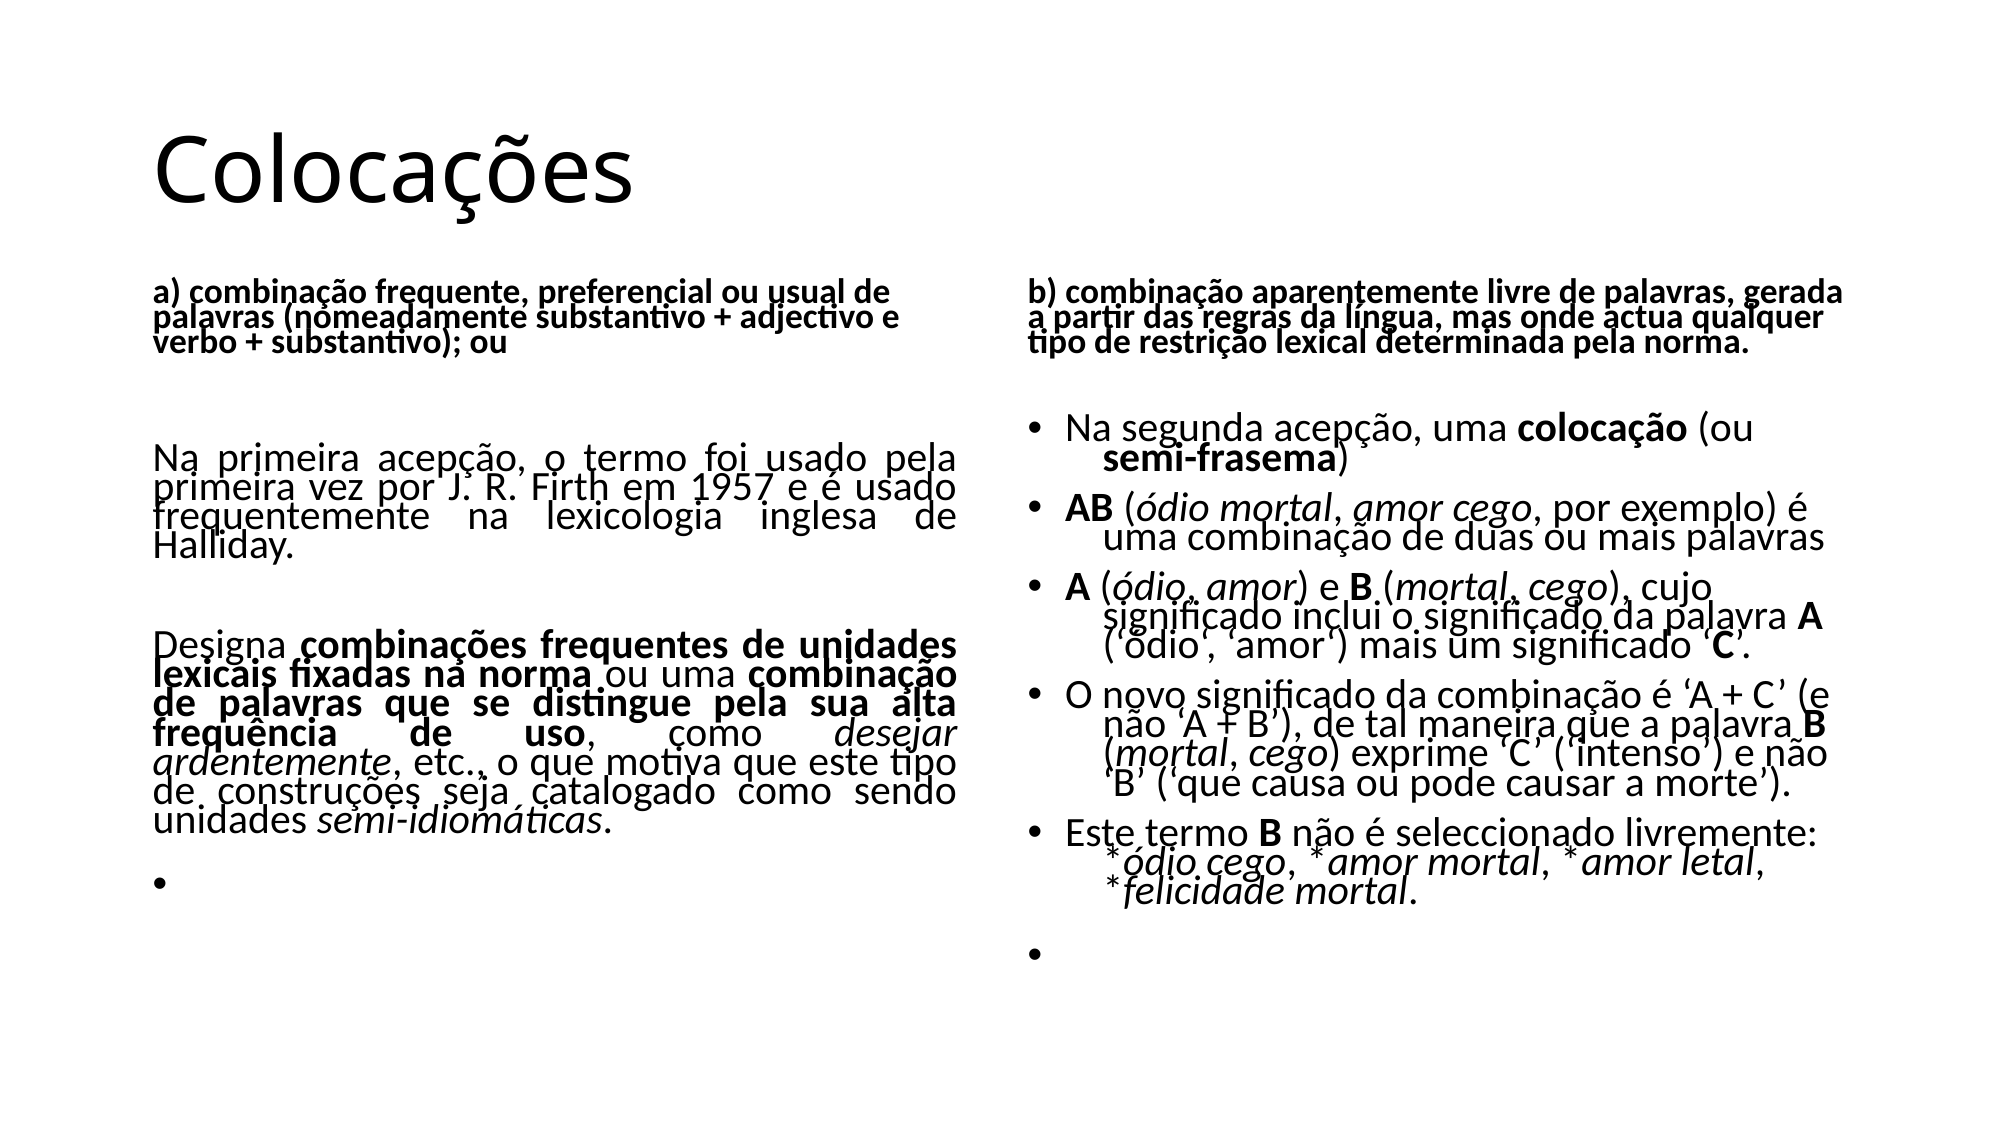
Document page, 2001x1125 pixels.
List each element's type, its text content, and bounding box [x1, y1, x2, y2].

list a) combinação frequente, preferencial ou usual de palavras (nomeadamente substantivo + adjectivo e verbo + substantivo); ou [137, 275, 984, 410]
list Na segunda acepção, uma colocação (ou semi-frasema) AB (ódio mortal, amor cego, por exemplo) é uma combinação de duas ou mais palavras A (ódio, amor) e B (mortal, cego), cujo significado inclui o significado da palavra A (‘ódio‘, ‘amor‘) mais um significado ‘C’. O novo significado da combinação é ‘A + C’ (e não ‘A + B’), de tal maneira que a palavra B (mortal, cego) exprime ‘C’ (‘intenso’) e não ‘B’ (‘que causa ou pode causar a morte’). Este termo B não é seleccionado livremente: *ódio cego, *amor mortal, *amor letal, *felicidade mortal. [1012, 410, 1863, 1016]
title Colocações [137, 59, 1863, 278]
list b) combinação aparentemente livre de palavras, gerada a partir das regras da língua, mas onde actua qualquer tipo de restrição lexical determinada pela norma. [1012, 275, 1863, 410]
list Na primeira acepção, o termo foi usado pela primeira vez por J. R. Firth em 1957 e é usado frequentemente na lexicologia inglesa de Halliday. Designa combinações frequentes de unidades lexicais fixadas na norma ou uma combinação de palavras que se distingue pela sua alta frequência de uso, como desejar ardentemente, etc., o que motiva que este tipo de construções seja catalogado como sendo unidades semi-idiomáticas. [137, 410, 984, 1016]
